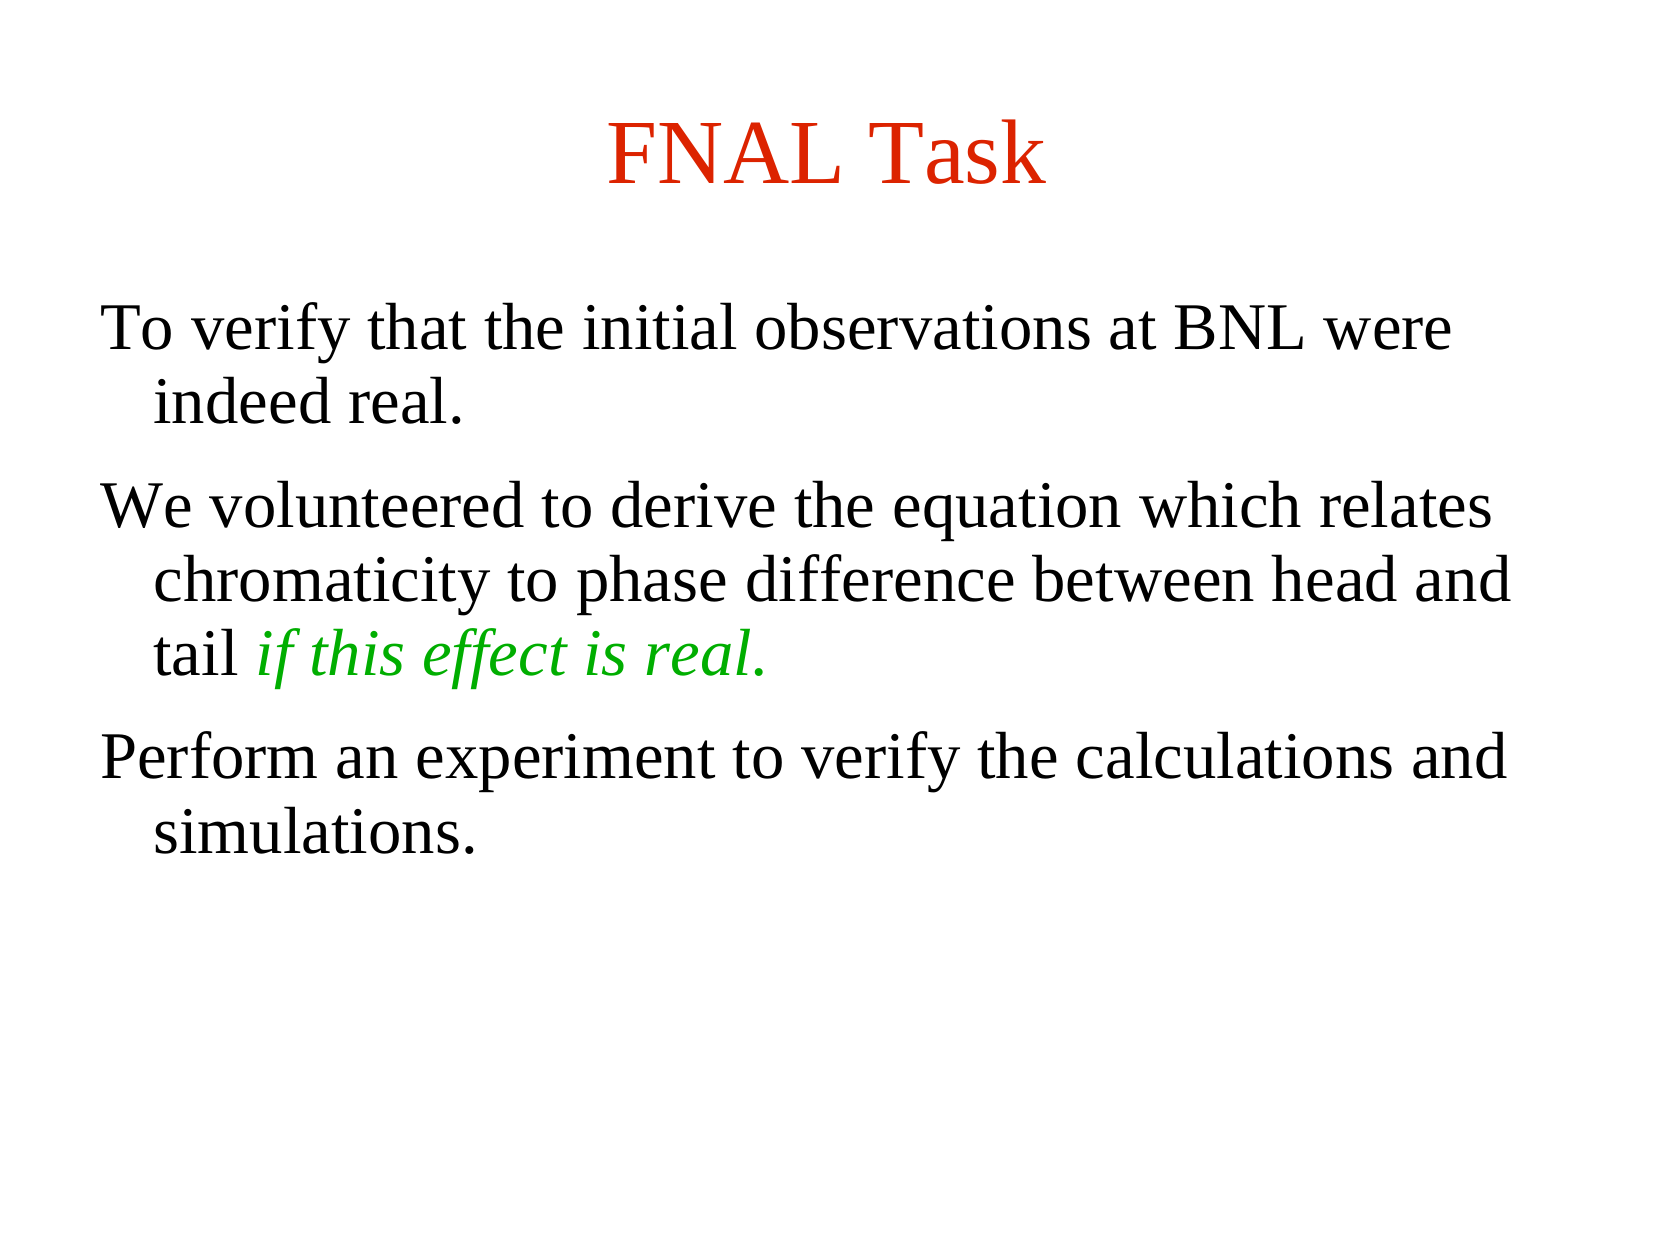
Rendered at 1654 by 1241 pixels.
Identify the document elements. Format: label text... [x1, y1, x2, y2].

list To verify that the initial observations at BNL were indeed real. We volunteered to derive the equation which relates chromaticity to phase difference between head and tail if this effect is real. Perform an experiment to verify the calculations and simulations. [82, 290, 1571, 1109]
title FNAL Task [82, 49, 1571, 257]
